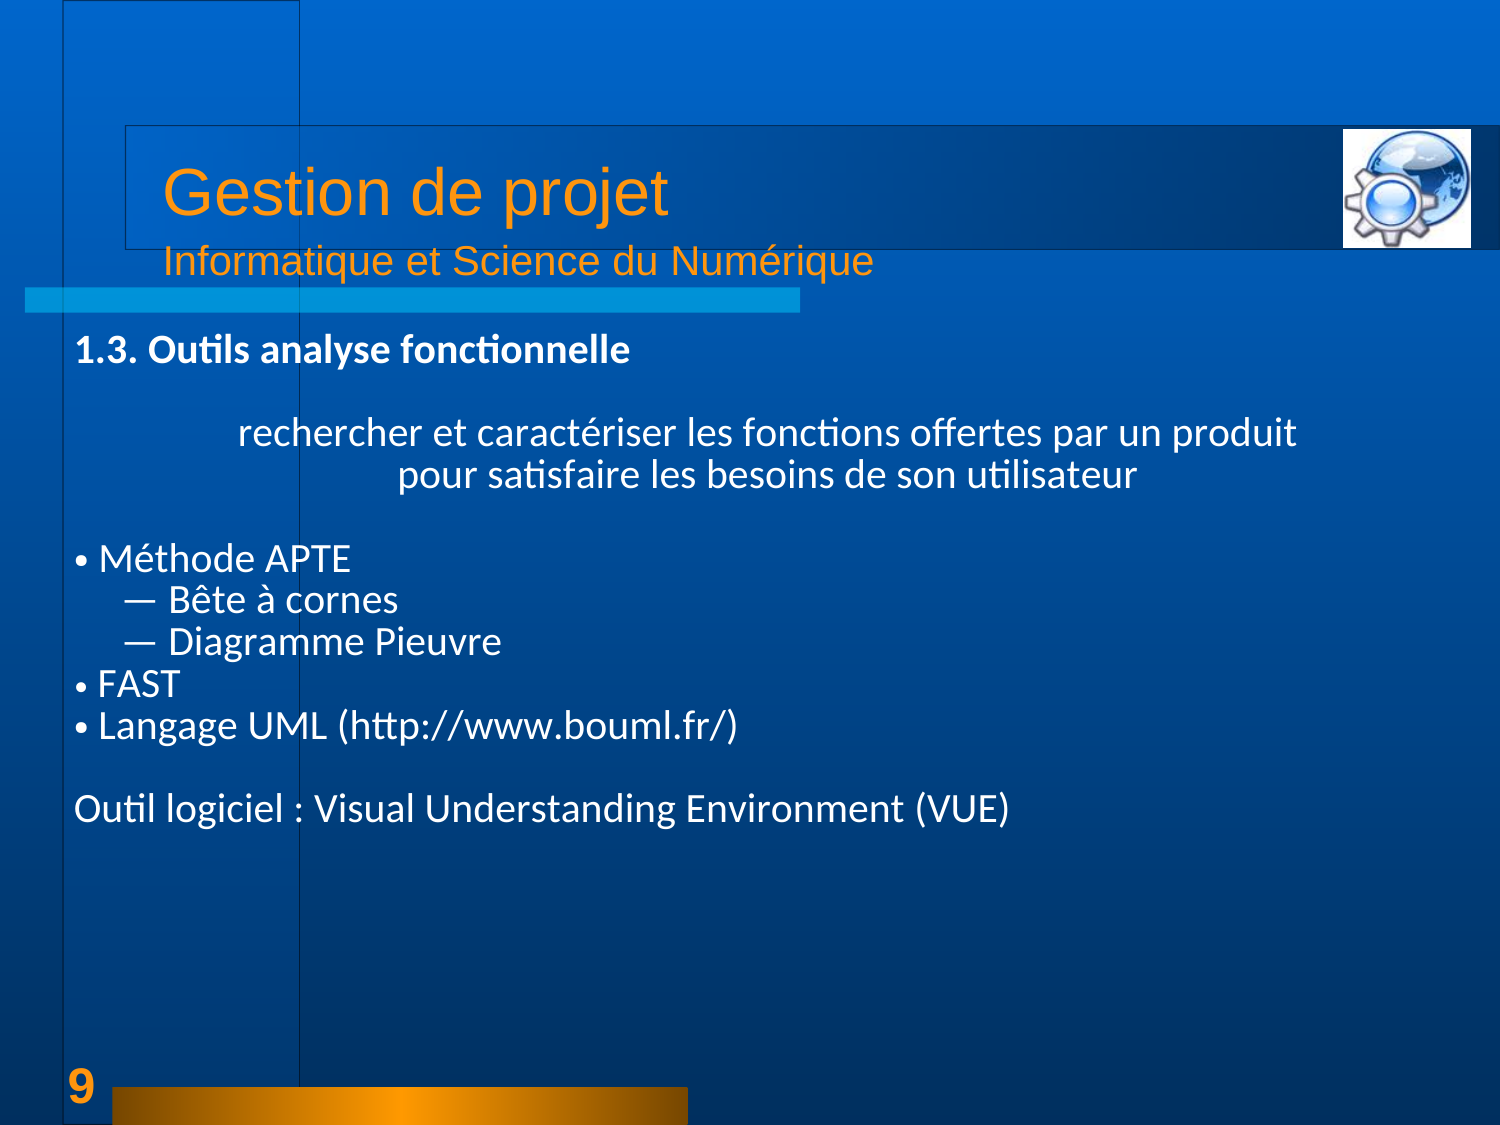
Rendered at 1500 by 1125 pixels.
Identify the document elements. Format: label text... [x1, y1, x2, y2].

picture [1343, 129, 1471, 248]
text_box 1.3. Outils analyse fonctionnelle rechercher et caractériser les fonctions offertes par un produit pour satisfaire les besoins de son utilisateur Méthode APTE — Bête à cornes — Diagramme Pieuvre FAST Langage UML (http://www.bouml.fr/) Outil logiciel : Visual Understanding Environment (VUE) [59, 324, 1477, 952]
